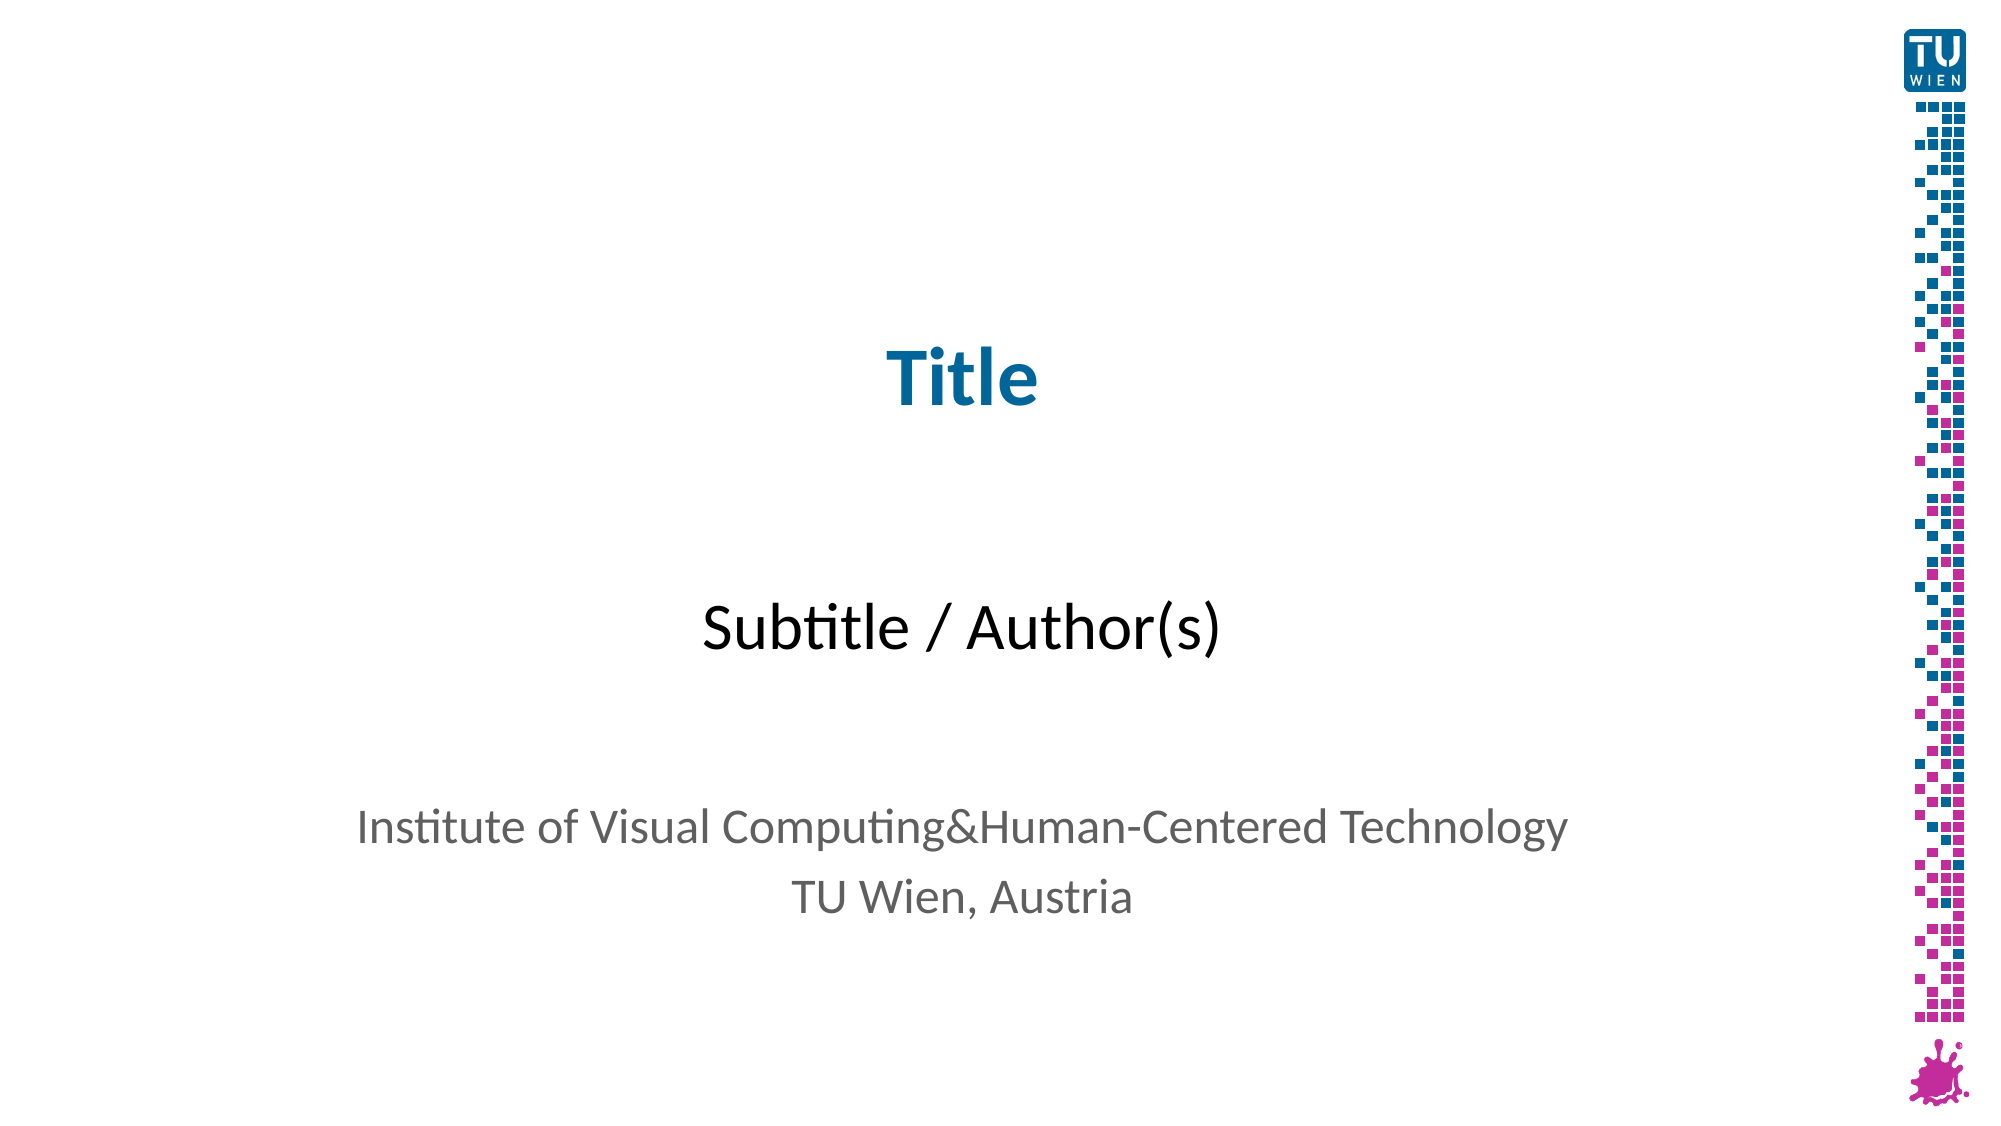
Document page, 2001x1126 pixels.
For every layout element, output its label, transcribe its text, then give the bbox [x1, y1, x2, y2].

subtitle Subtitle / Author(s) [39, 504, 1887, 741]
list Institute of Visual Computing&Human-Centered Technology TU Wien, Austria [39, 783, 1887, 1017]
picture [1937, 75, 1944, 85]
picture [1911, 75, 1922, 85]
picture [1951, 75, 1959, 85]
picture [1934, 36, 1947, 66]
picture [1910, 35, 1933, 66]
title Title [39, 12, 1887, 432]
picture [1949, 35, 1960, 66]
